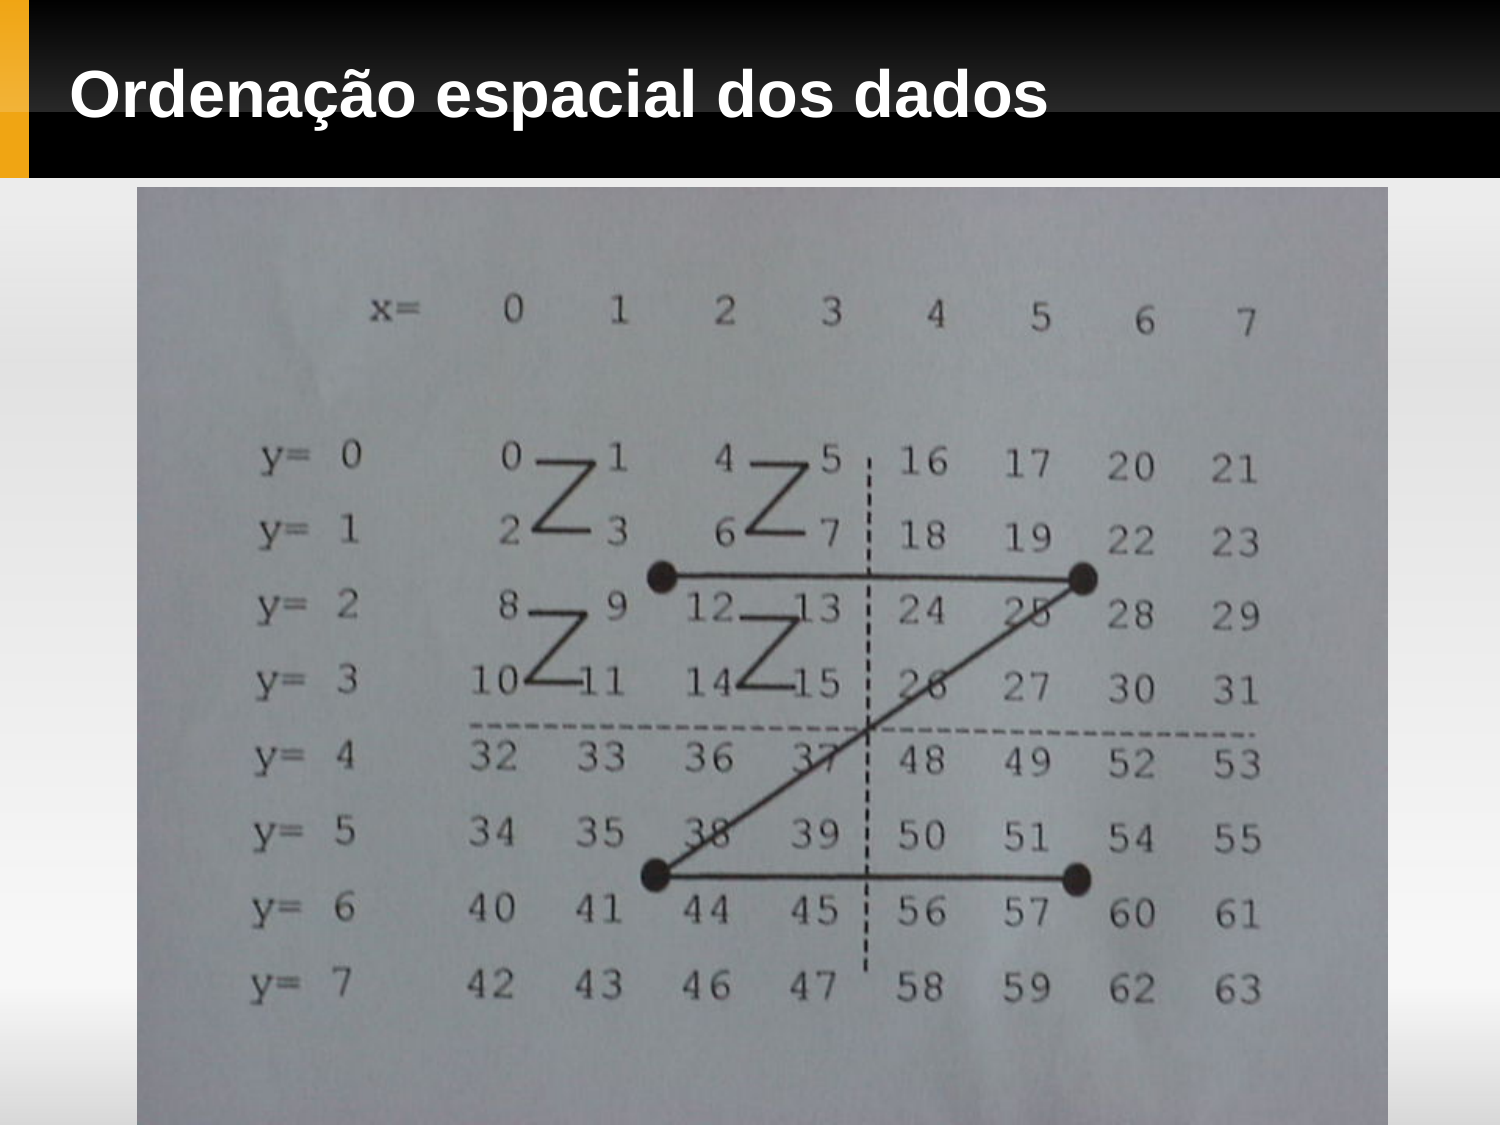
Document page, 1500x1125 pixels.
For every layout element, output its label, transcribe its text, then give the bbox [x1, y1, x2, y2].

title Ordenação espacial dos dados [69, 0, 1420, 188]
picture [0, 0, 1500, 1125]
